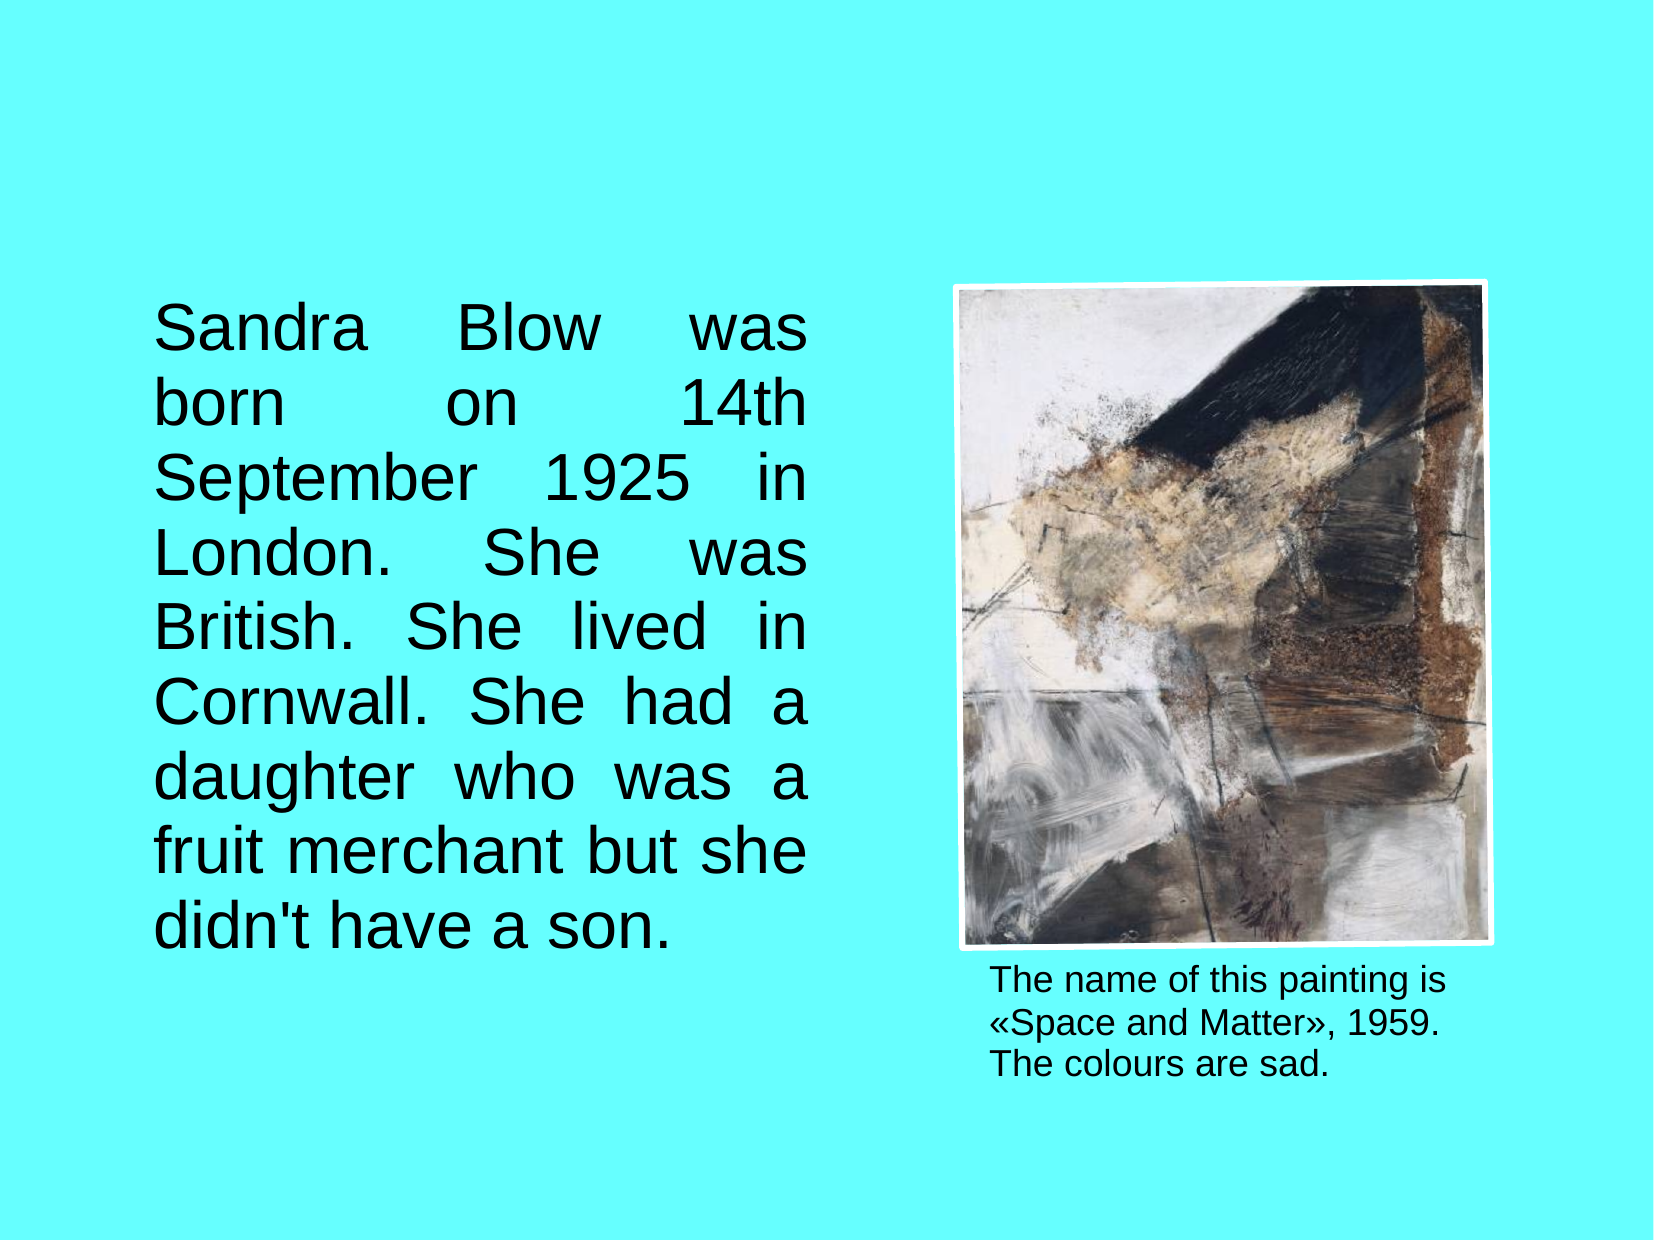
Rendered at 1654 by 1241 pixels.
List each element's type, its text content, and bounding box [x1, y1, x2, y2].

text_box The name of this painting is «Space and Matter», 1959. The colours are sad. [974, 951, 1477, 1121]
picture [958, 284, 1489, 945]
list Sandra Blow was born on 14th September 1925 in London. She was British. She lived in Cornwall. She had a daughter who was a fruit merchant but she didn't have a son. [82, 290, 809, 1010]
